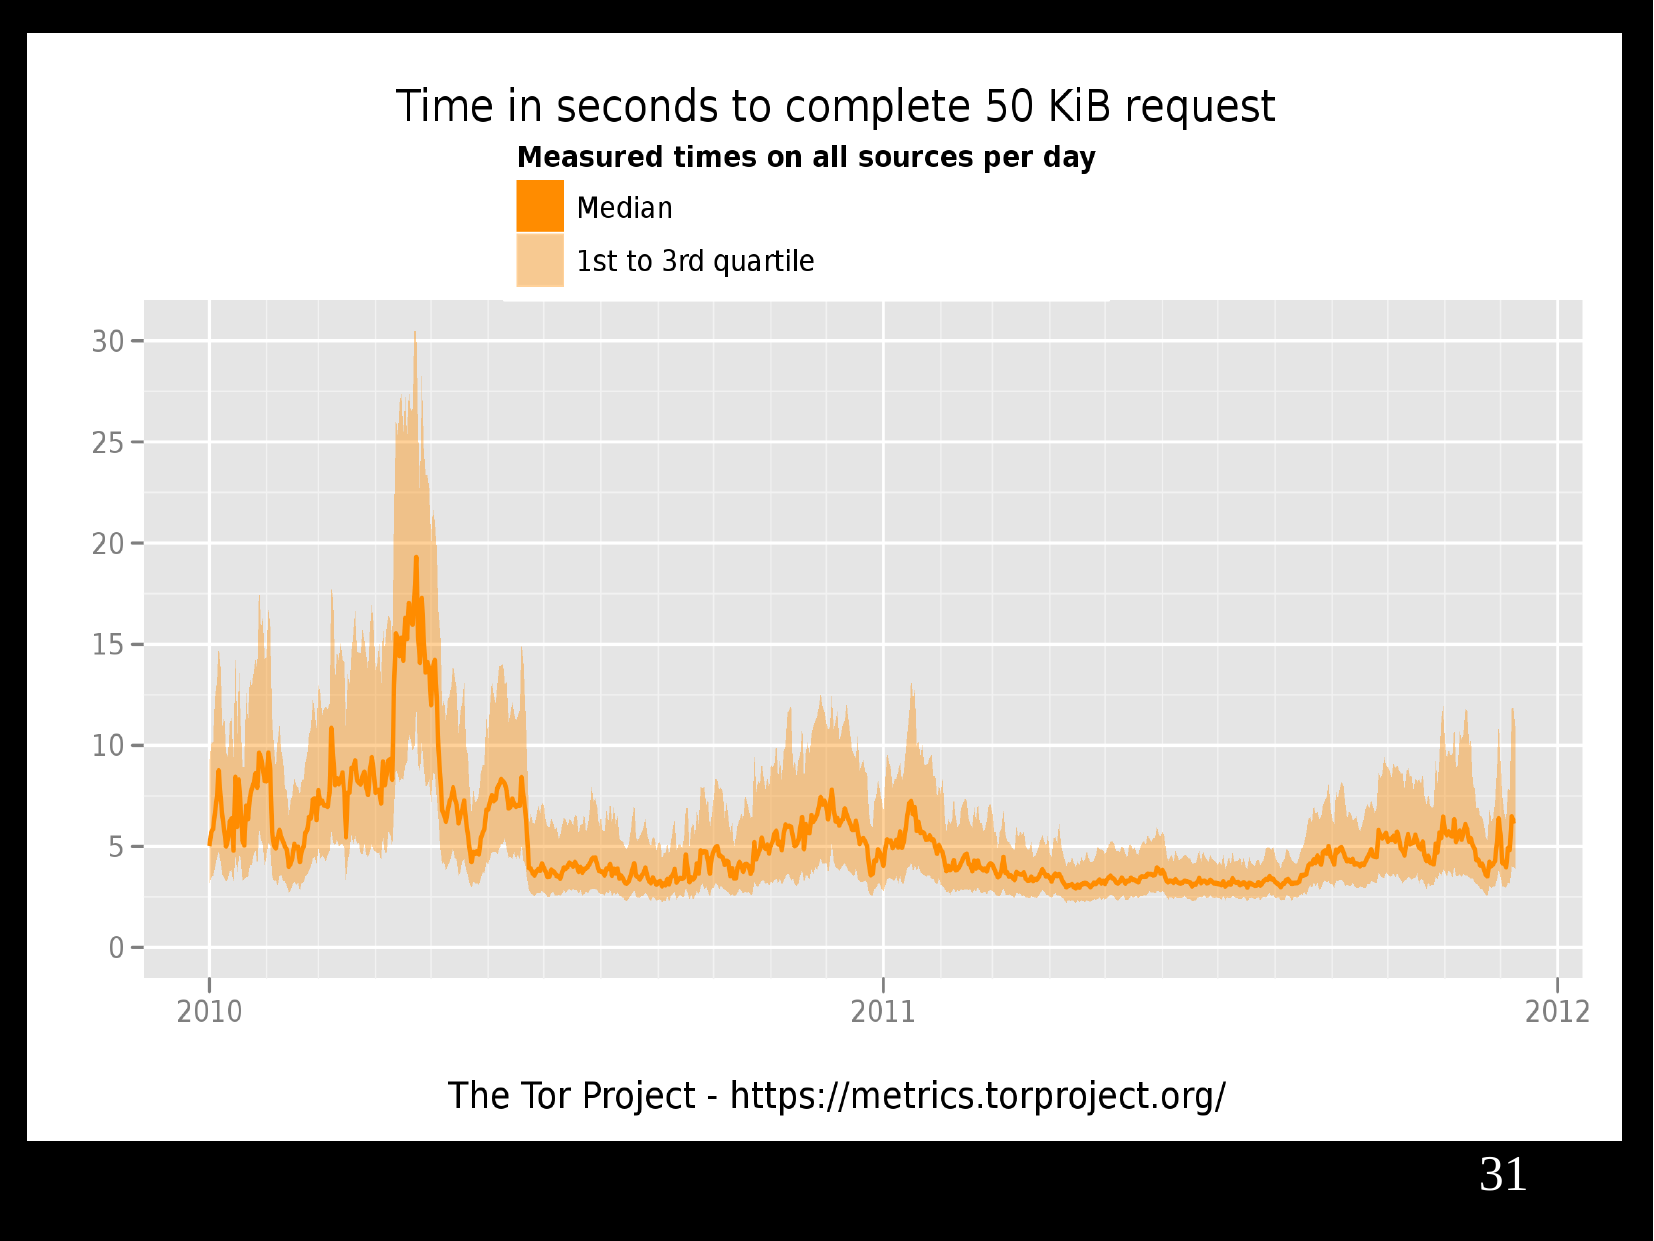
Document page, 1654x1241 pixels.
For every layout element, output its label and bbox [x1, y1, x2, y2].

picture [27, 33, 1622, 1141]
